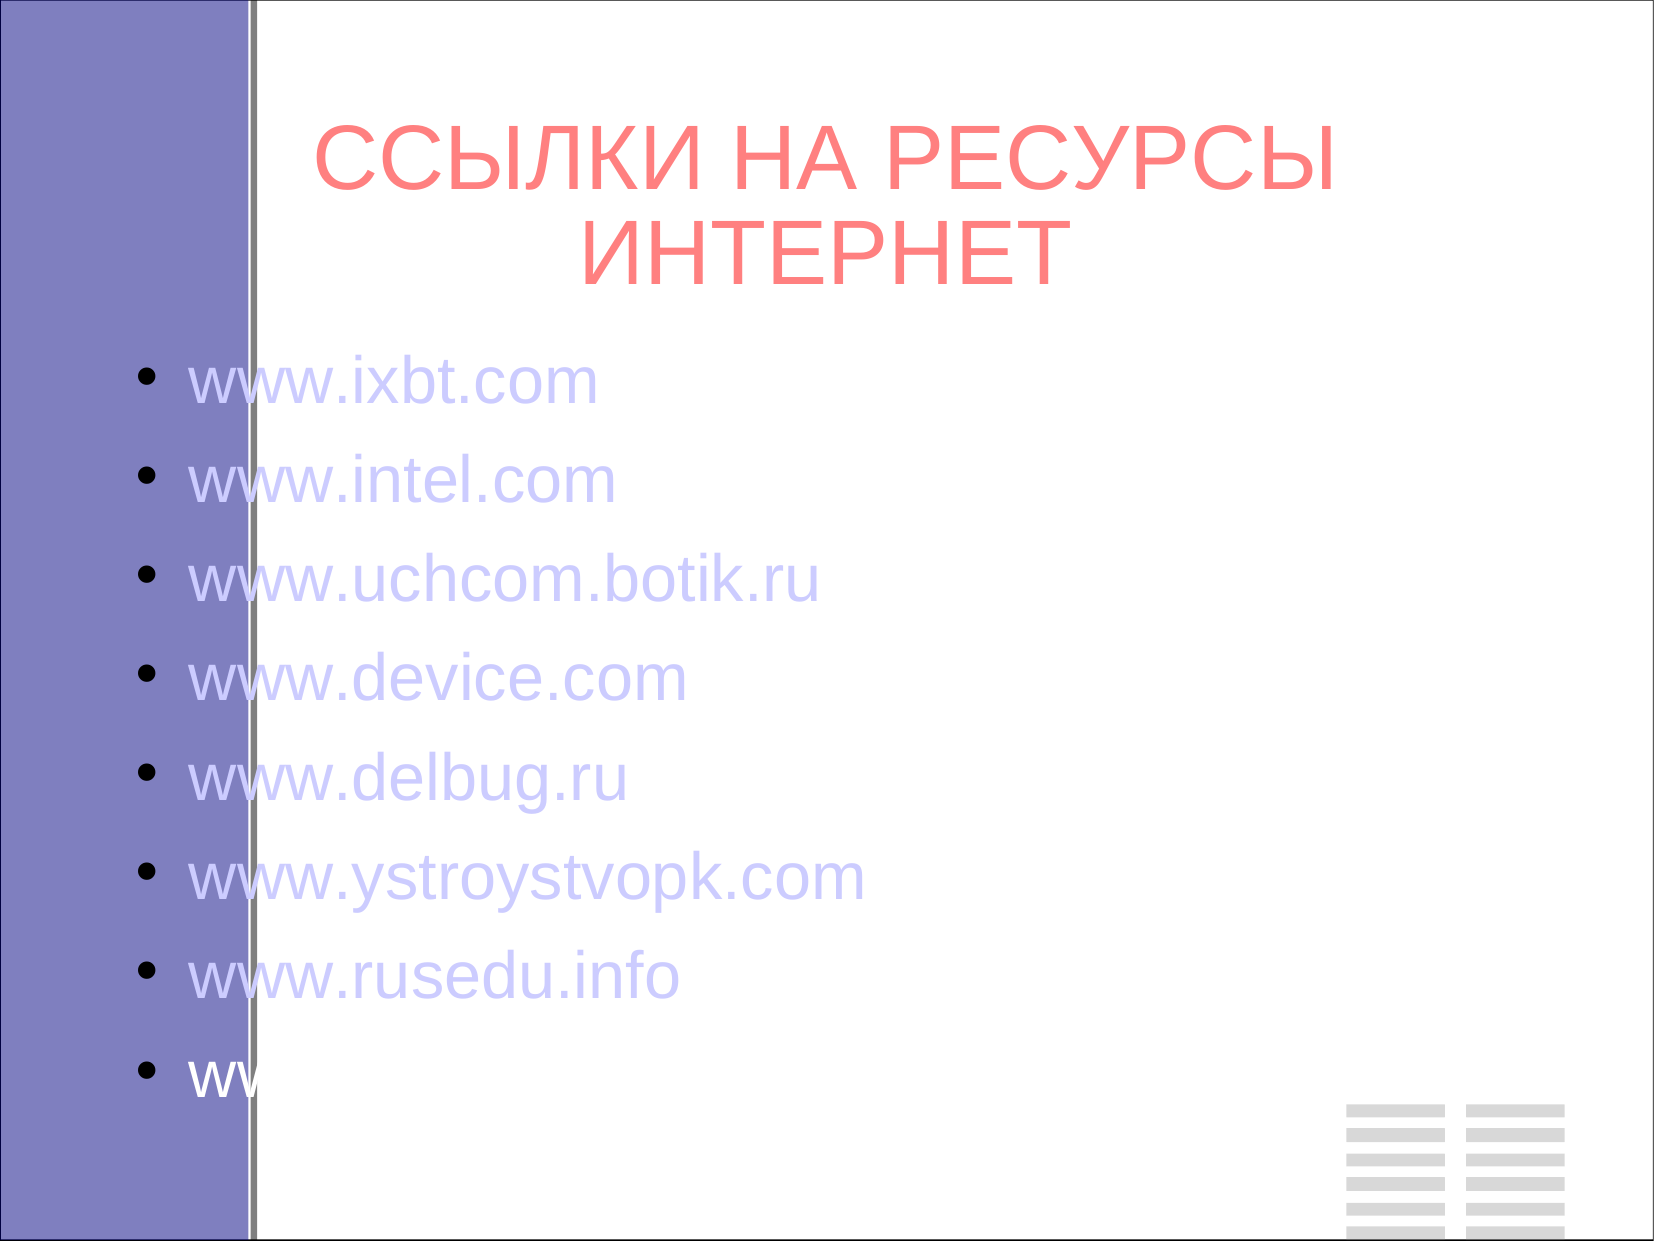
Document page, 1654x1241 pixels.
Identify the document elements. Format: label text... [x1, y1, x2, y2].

title ССЫЛКИ НА РЕСУРСЫ ИНТЕРНЕТ [119, 105, 1533, 312]
list www.ixbt.com www.intel.com www.uchcom.botik.ru www.device.com www.delbug.ru www.ystroystvopk.com www.rusedu.info www.festival1.september.ru/articles/502330/ [118, 347, 1531, 1152]
